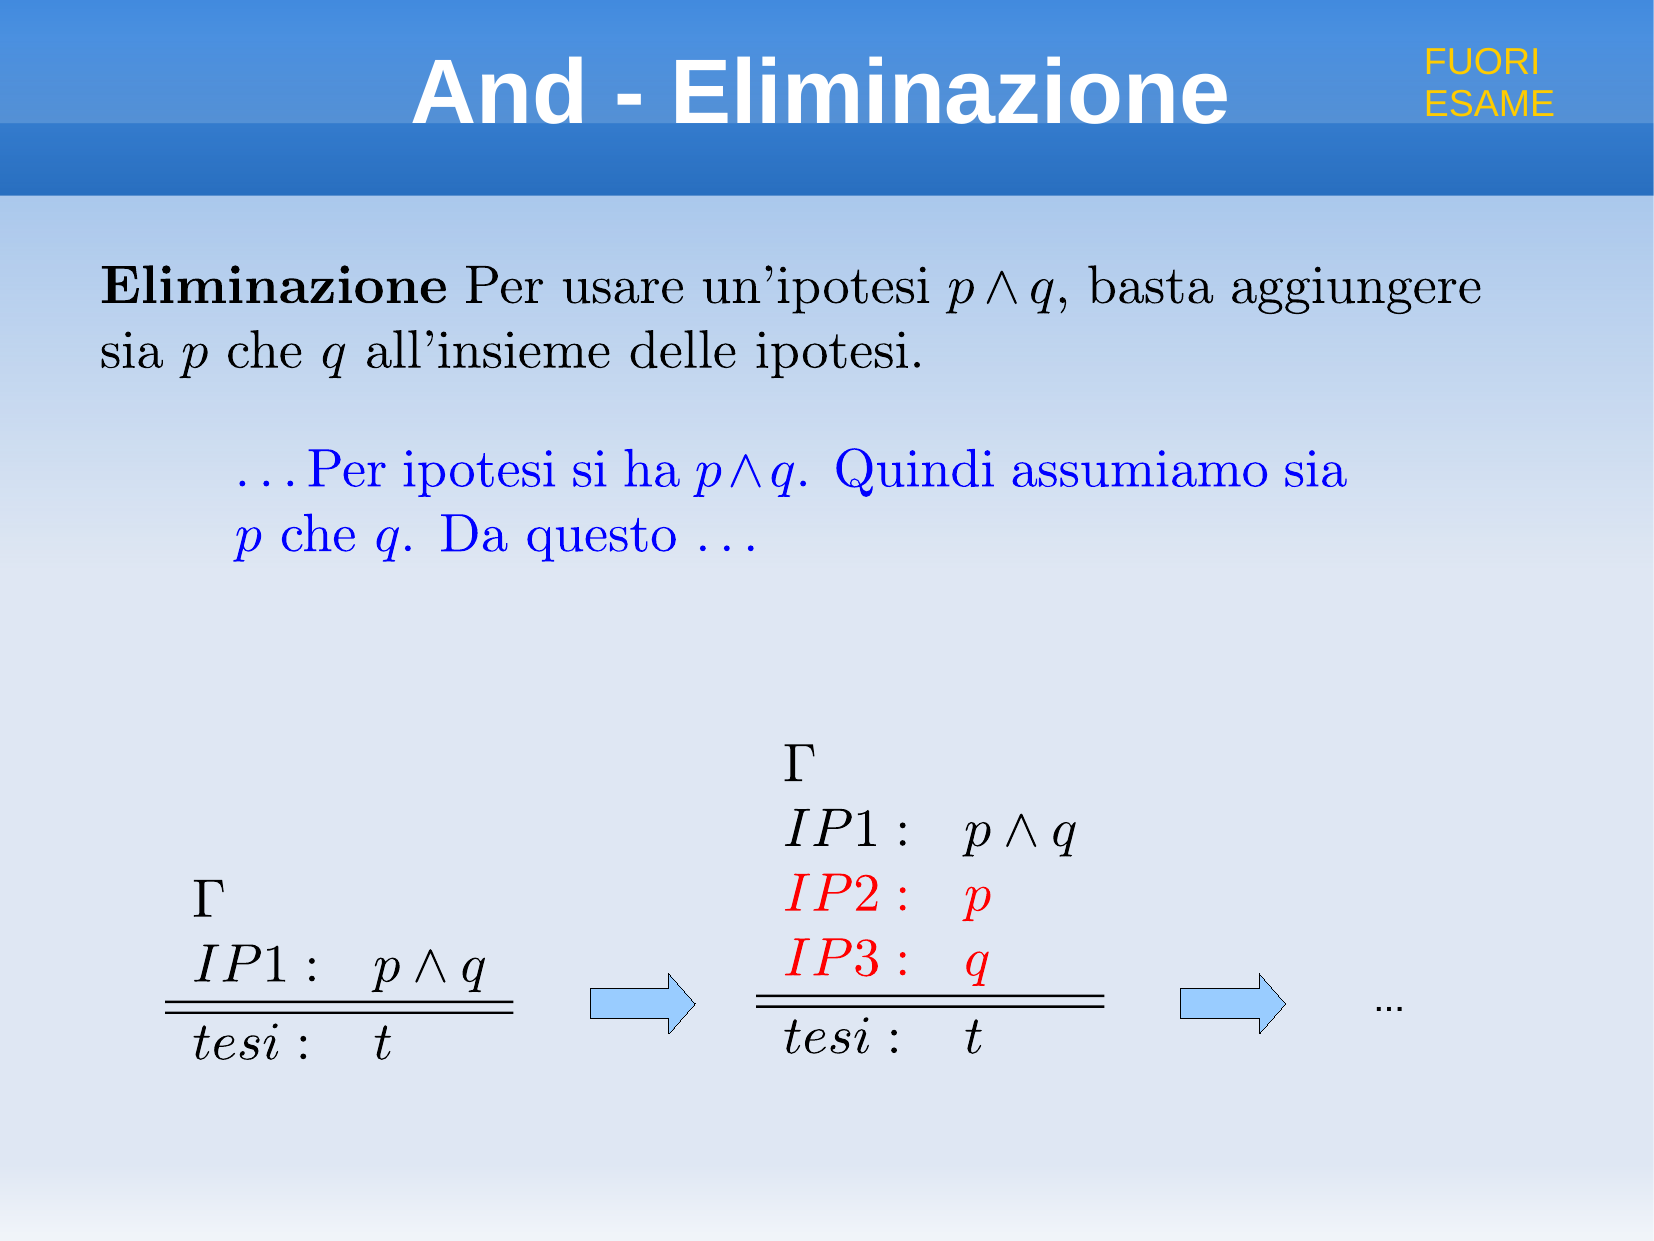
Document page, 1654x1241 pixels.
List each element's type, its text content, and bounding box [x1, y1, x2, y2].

title And - Eliminazione [76, 0, 1565, 196]
text_box [99, 265, 1482, 562]
text_box [756, 744, 1105, 1054]
text_box [1180, 973, 1286, 1034]
text_box [165, 879, 514, 1060]
text_box FUORI ESAME [1409, 32, 1571, 132]
text_box ... [1358, 970, 1420, 1028]
text_box [590, 973, 696, 1034]
picture [0, 0, 1654, 1241]
